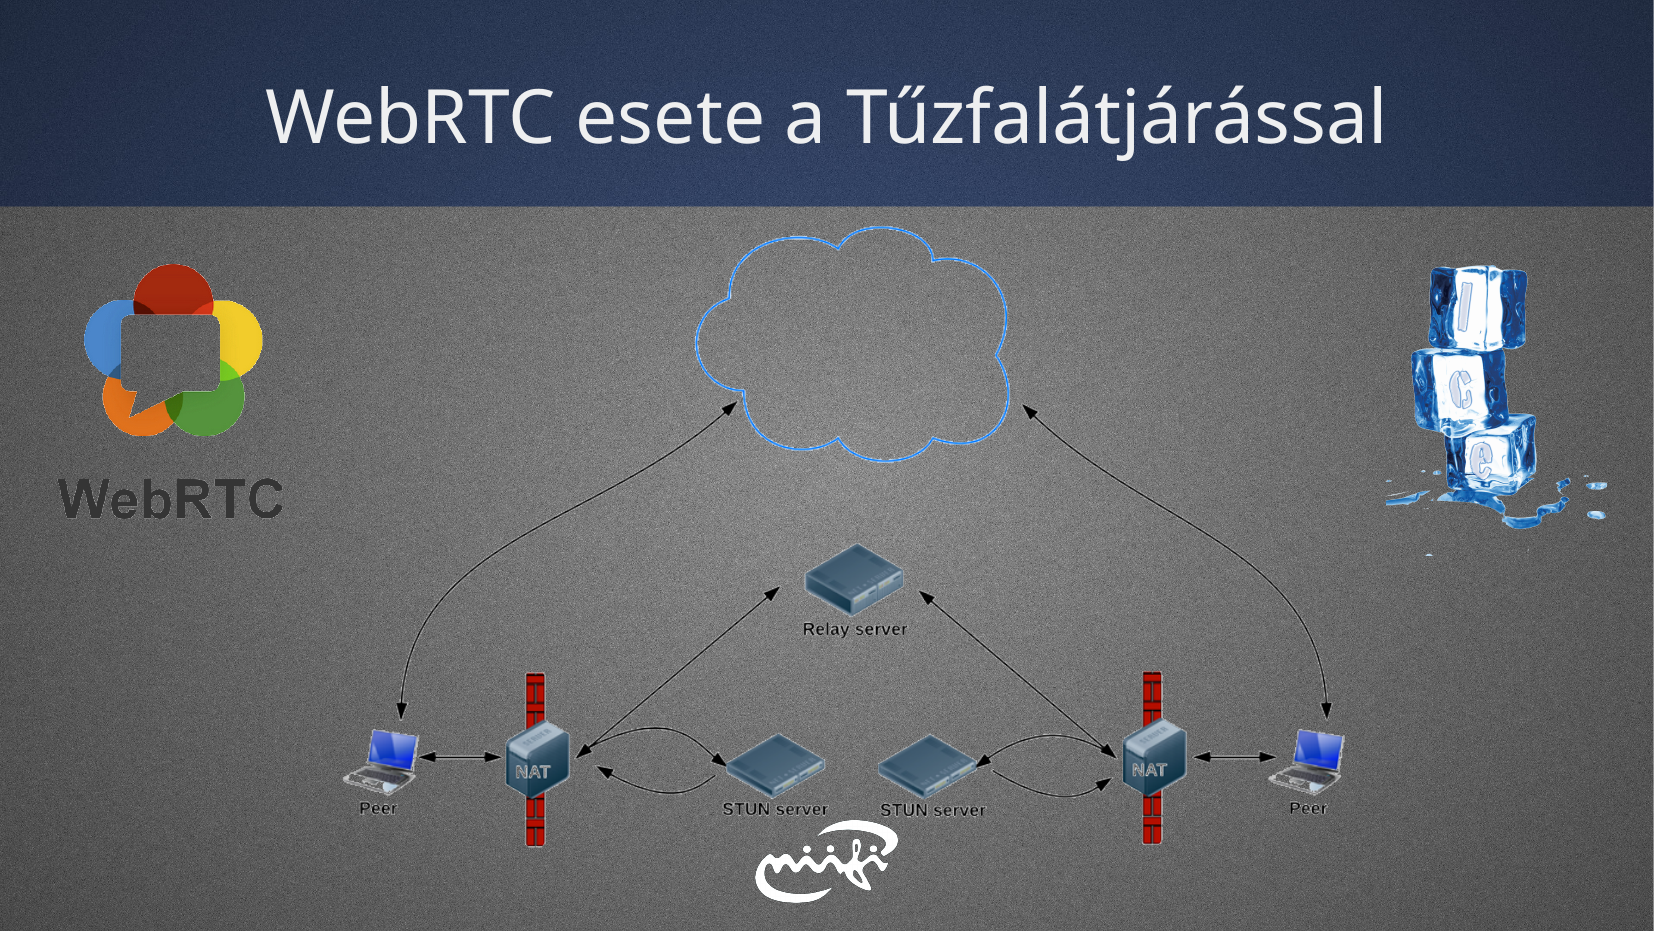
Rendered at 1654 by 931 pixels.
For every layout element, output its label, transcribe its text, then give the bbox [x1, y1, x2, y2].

picture [0, 0, 1654, 931]
title WebRTC esete a Tűzfalátjárással [82, 36, 1571, 193]
